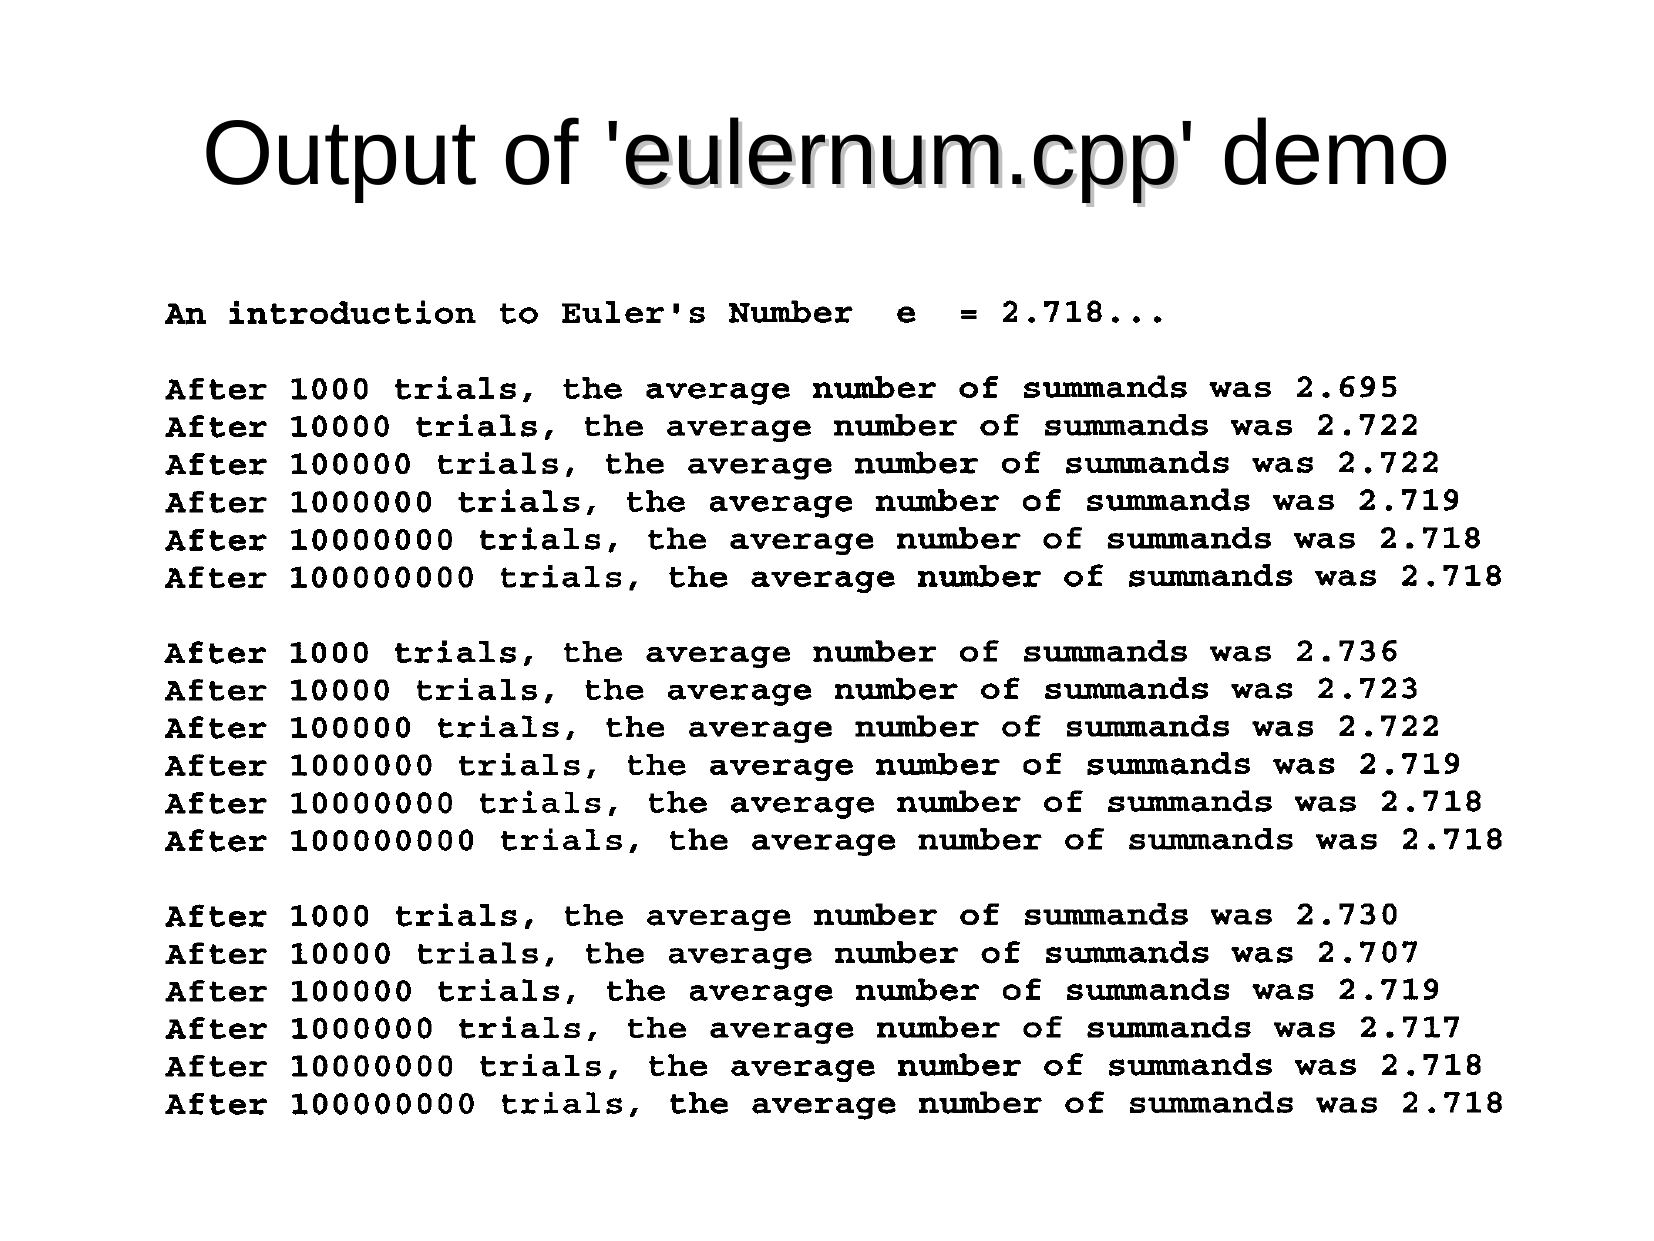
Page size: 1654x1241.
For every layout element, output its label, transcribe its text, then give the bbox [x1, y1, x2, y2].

title Output of 'eulernum.cpp' demo [82, 49, 1571, 257]
picture [112, 262, 1538, 1163]
